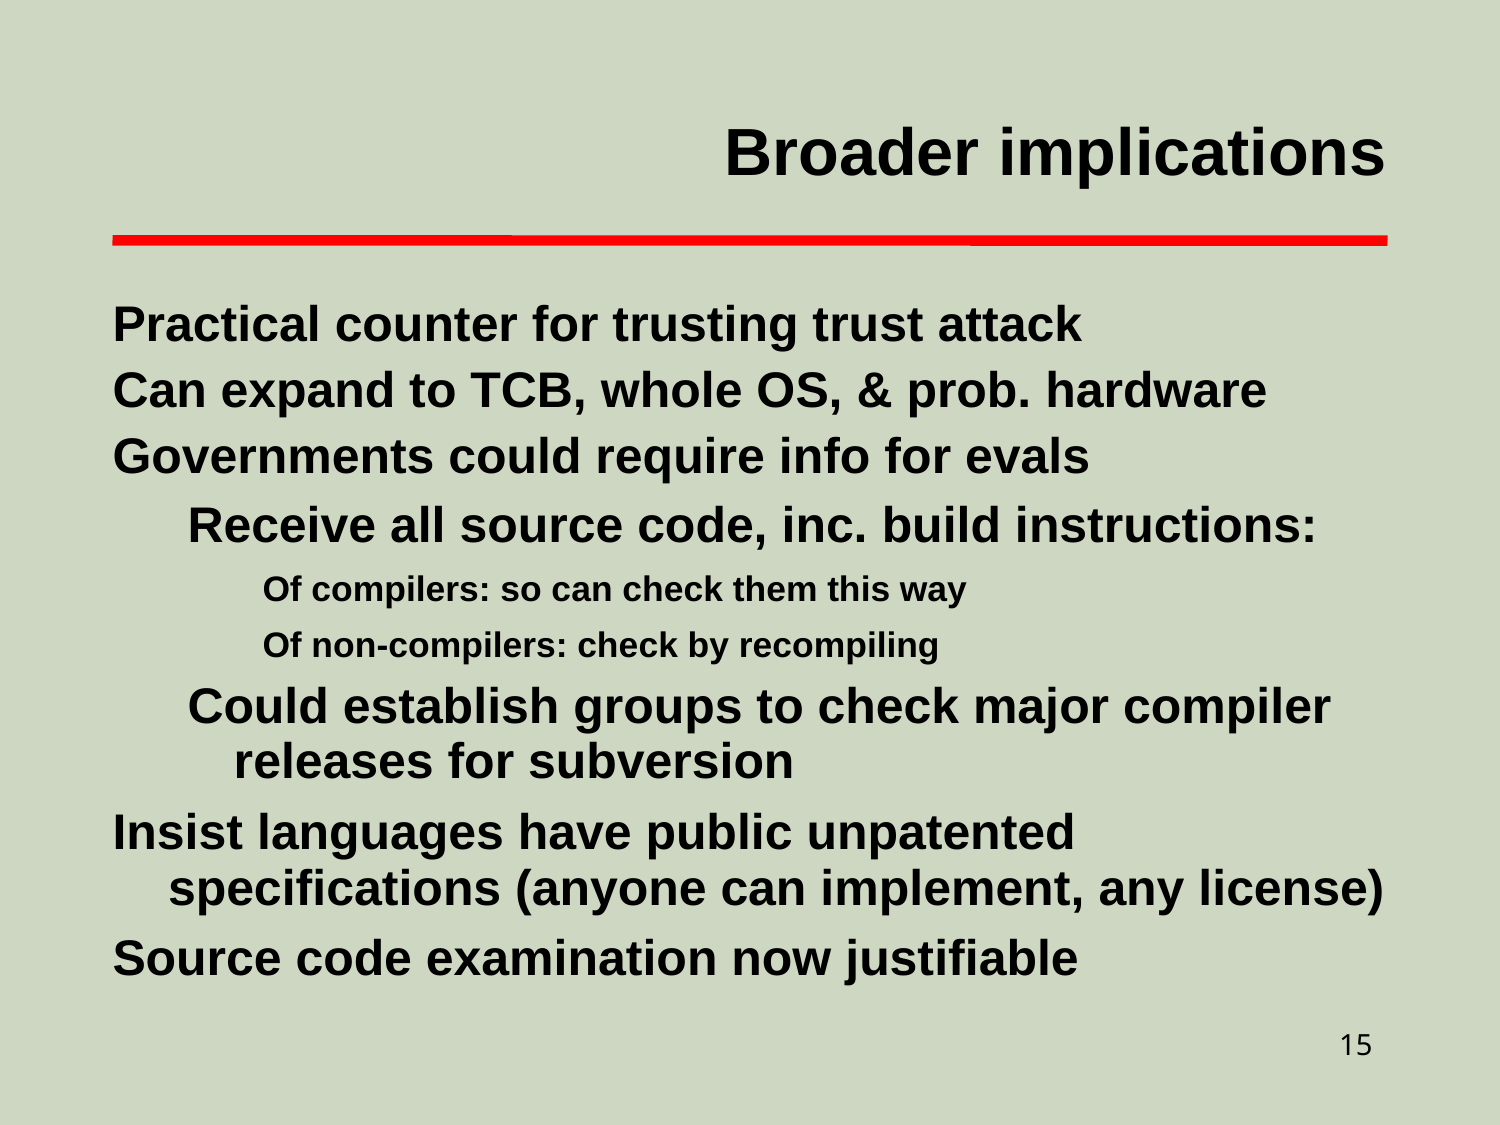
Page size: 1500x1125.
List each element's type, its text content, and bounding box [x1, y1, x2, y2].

list Practical counter for trusting trust attack Can expand to TCB, whole OS, & prob. hardware Governments could require info for evals Receive all source code, inc. build instructions: Of compilers: so can check them this way Of non-compilers: check by recompiling Could establish groups to check major compiler releases for subversion Insist languages have public unpatented specifications (anyone can implement, any license) Source code examination now justifiable [112, 299, 1388, 1029]
title Broader implications [125, 117, 1388, 192]
